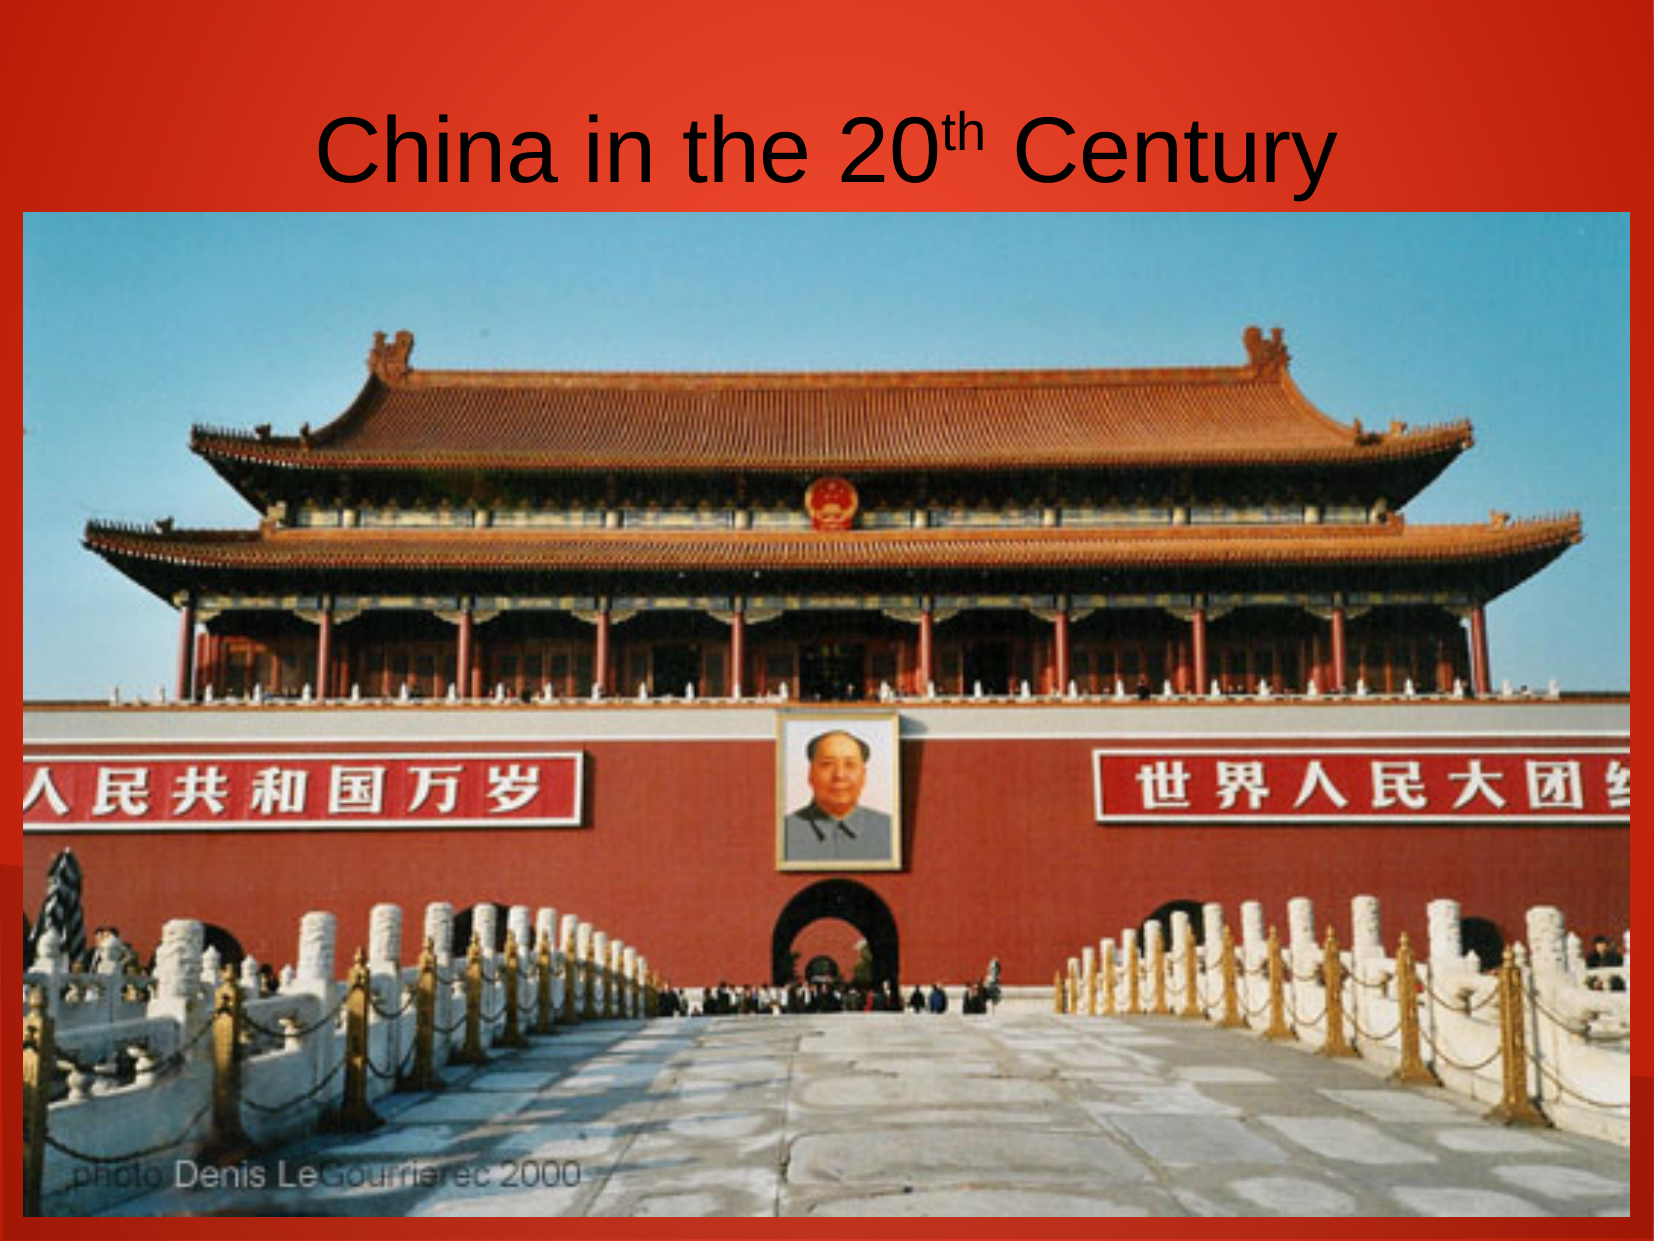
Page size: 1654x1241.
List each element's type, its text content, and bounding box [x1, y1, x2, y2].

picture [23, 212, 1630, 1217]
title China in the 20th Century [82, 47, 1571, 212]
